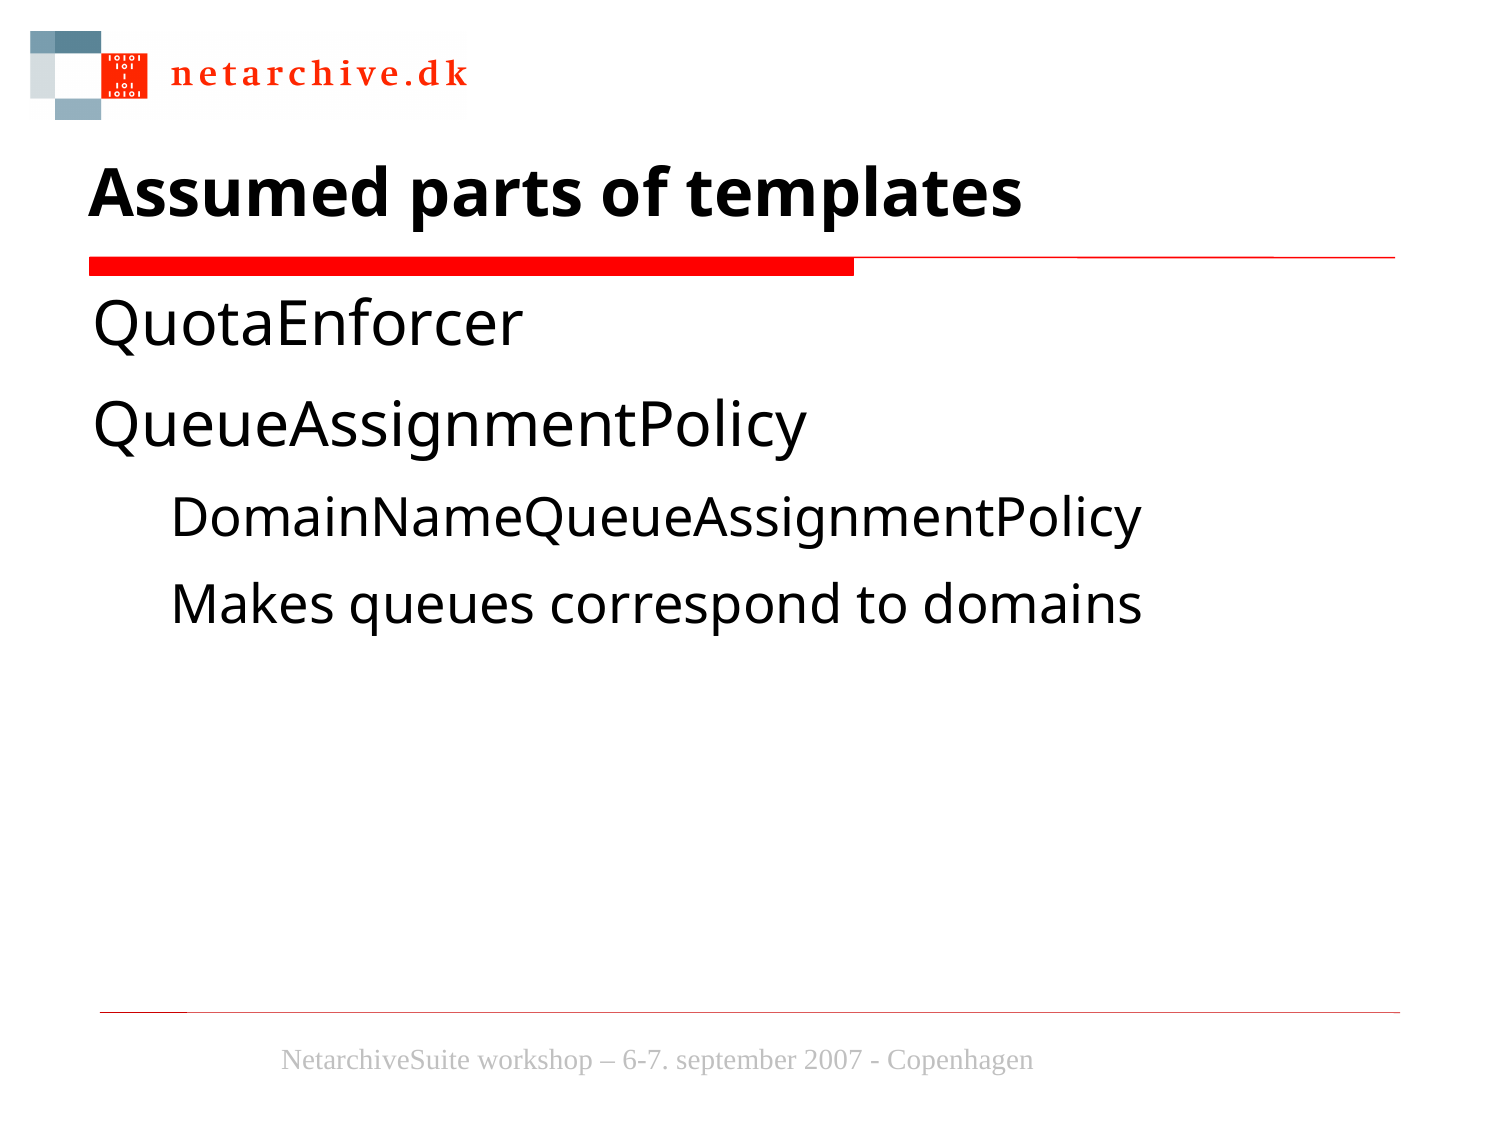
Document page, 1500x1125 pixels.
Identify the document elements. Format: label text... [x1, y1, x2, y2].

list QuotaEnforcer QueueAssignmentPolicy DomainNameQueueAssignmentPolicy Makes queues correspond to domains [92, 278, 1406, 988]
title Assumed parts of templates [88, 137, 1401, 244]
picture [29, 31, 467, 120]
